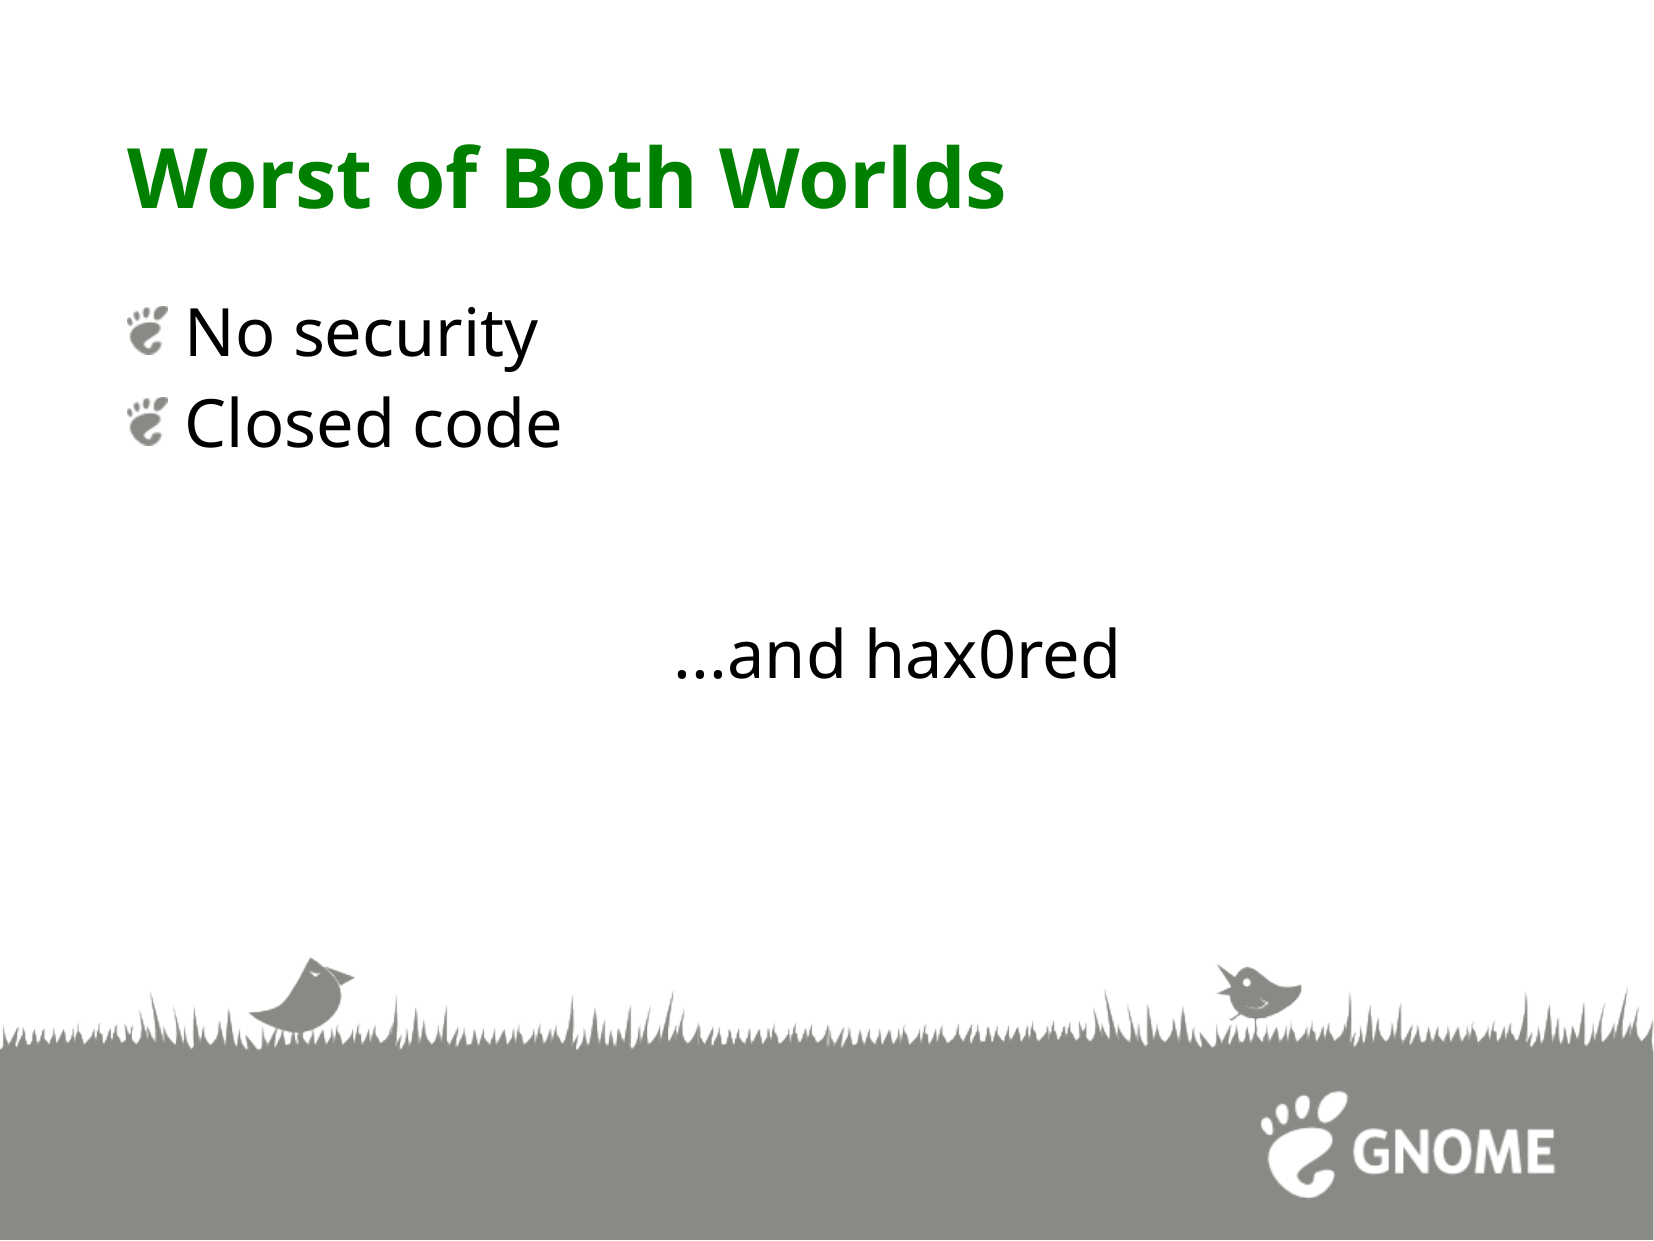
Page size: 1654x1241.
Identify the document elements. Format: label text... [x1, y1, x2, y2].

text_box ...and hax0red [300, 600, 1654, 713]
text_box No security Closed code [112, 277, 1501, 472]
picture [0, 0, 1654, 1241]
text_box Worst of Both Worlds [112, 112, 1276, 239]
